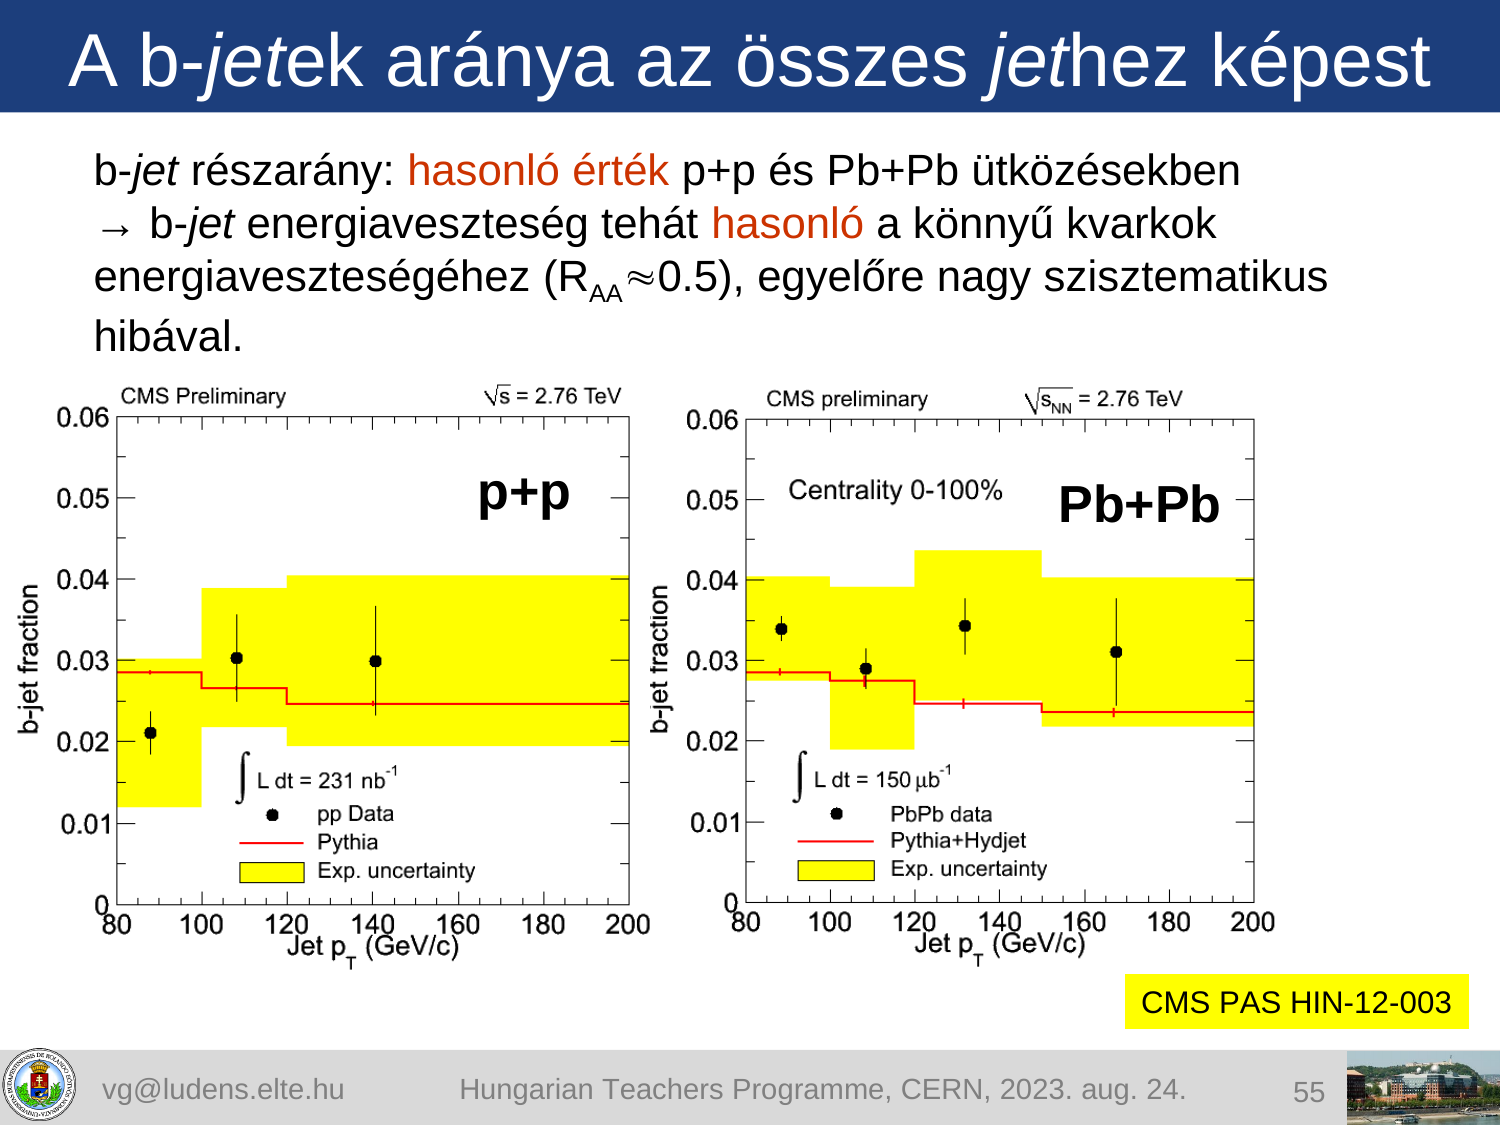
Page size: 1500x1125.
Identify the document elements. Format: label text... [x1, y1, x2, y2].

text_box Pb+Pb [1042, 462, 1238, 541]
text_box p+p [462, 449, 588, 529]
list b-jet részarány: hasonló érték p+p és Pb+Pb ütközésekben → b-jet energiaveszteség tehát hasonló a könnyű kvarkok energiaveszteségéhez (RAA0.5), egyelőre nagy szisztematikus hibával. [18, 125, 1482, 426]
text_box CMS PAS HIN-12-003 [1125, 974, 1469, 1029]
picture [2, 1048, 76, 1121]
picture [7, 375, 1363, 977]
picture [1347, 1051, 1500, 1125]
title A b-jetek aránya az összes jethez képest [0, 0, 1500, 113]
